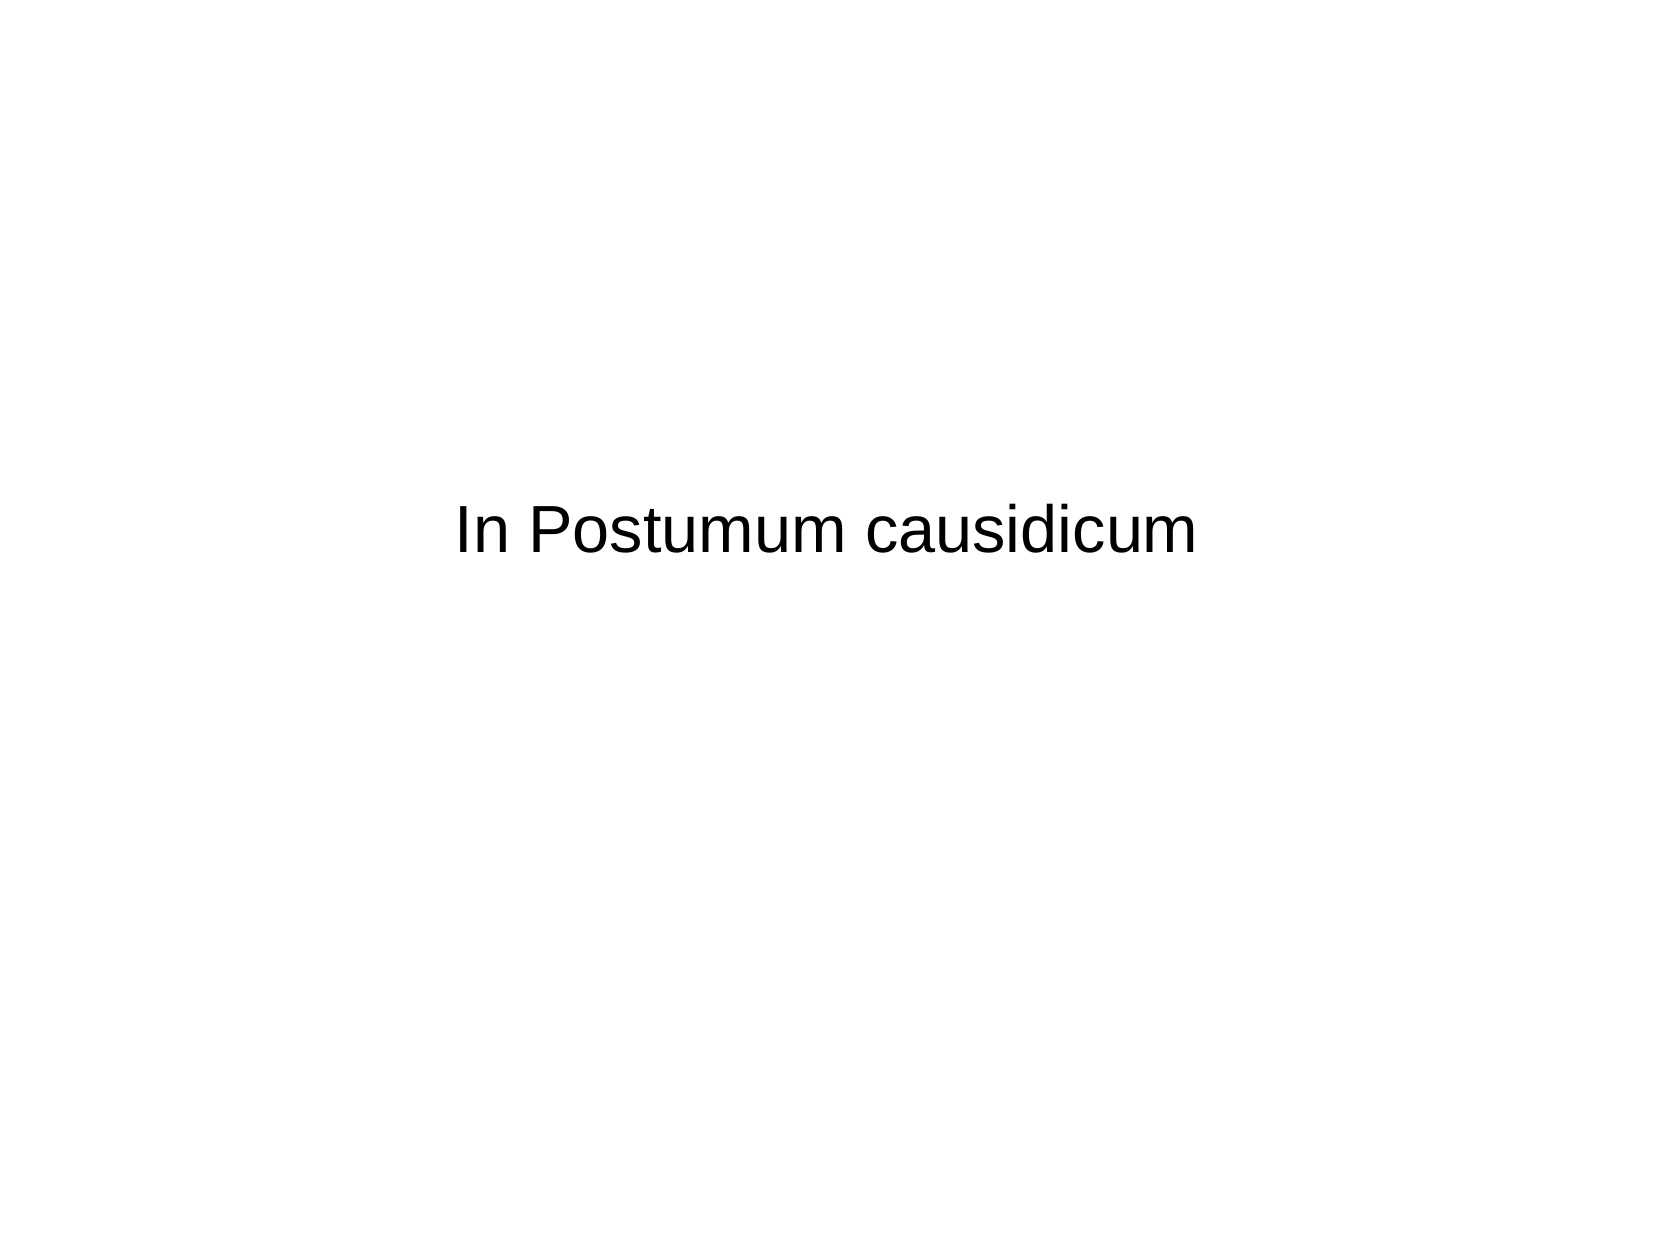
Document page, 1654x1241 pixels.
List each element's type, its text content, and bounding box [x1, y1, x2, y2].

subtitle In Postumum causidicum [82, 49, 1571, 1010]
